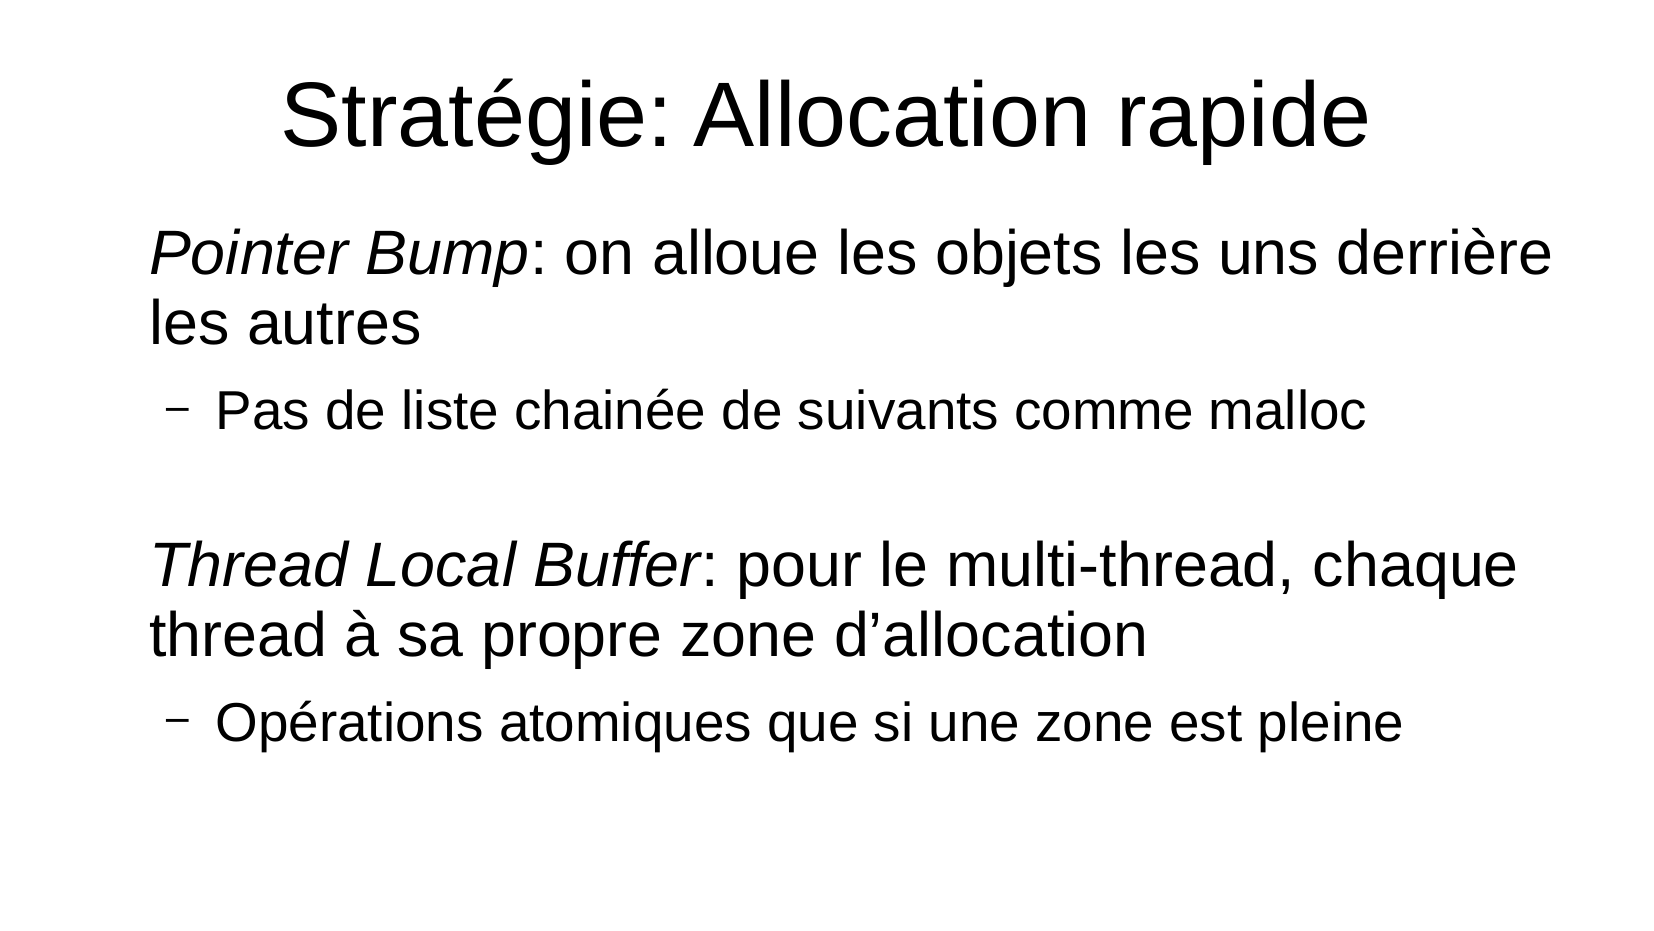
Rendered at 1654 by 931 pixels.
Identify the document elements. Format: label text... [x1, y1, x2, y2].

list Pointer Bump: on alloue les objets les uns derrière les autres Pas de liste chainée de suivants comme malloc Thread Local Buffer: pour le multi-thread, chaque thread à sa propre zone d’allocation Opérations atomiques que si une zone est pleine [82, 217, 1571, 758]
title Stratégie: Allocation rapide [82, 37, 1571, 193]
